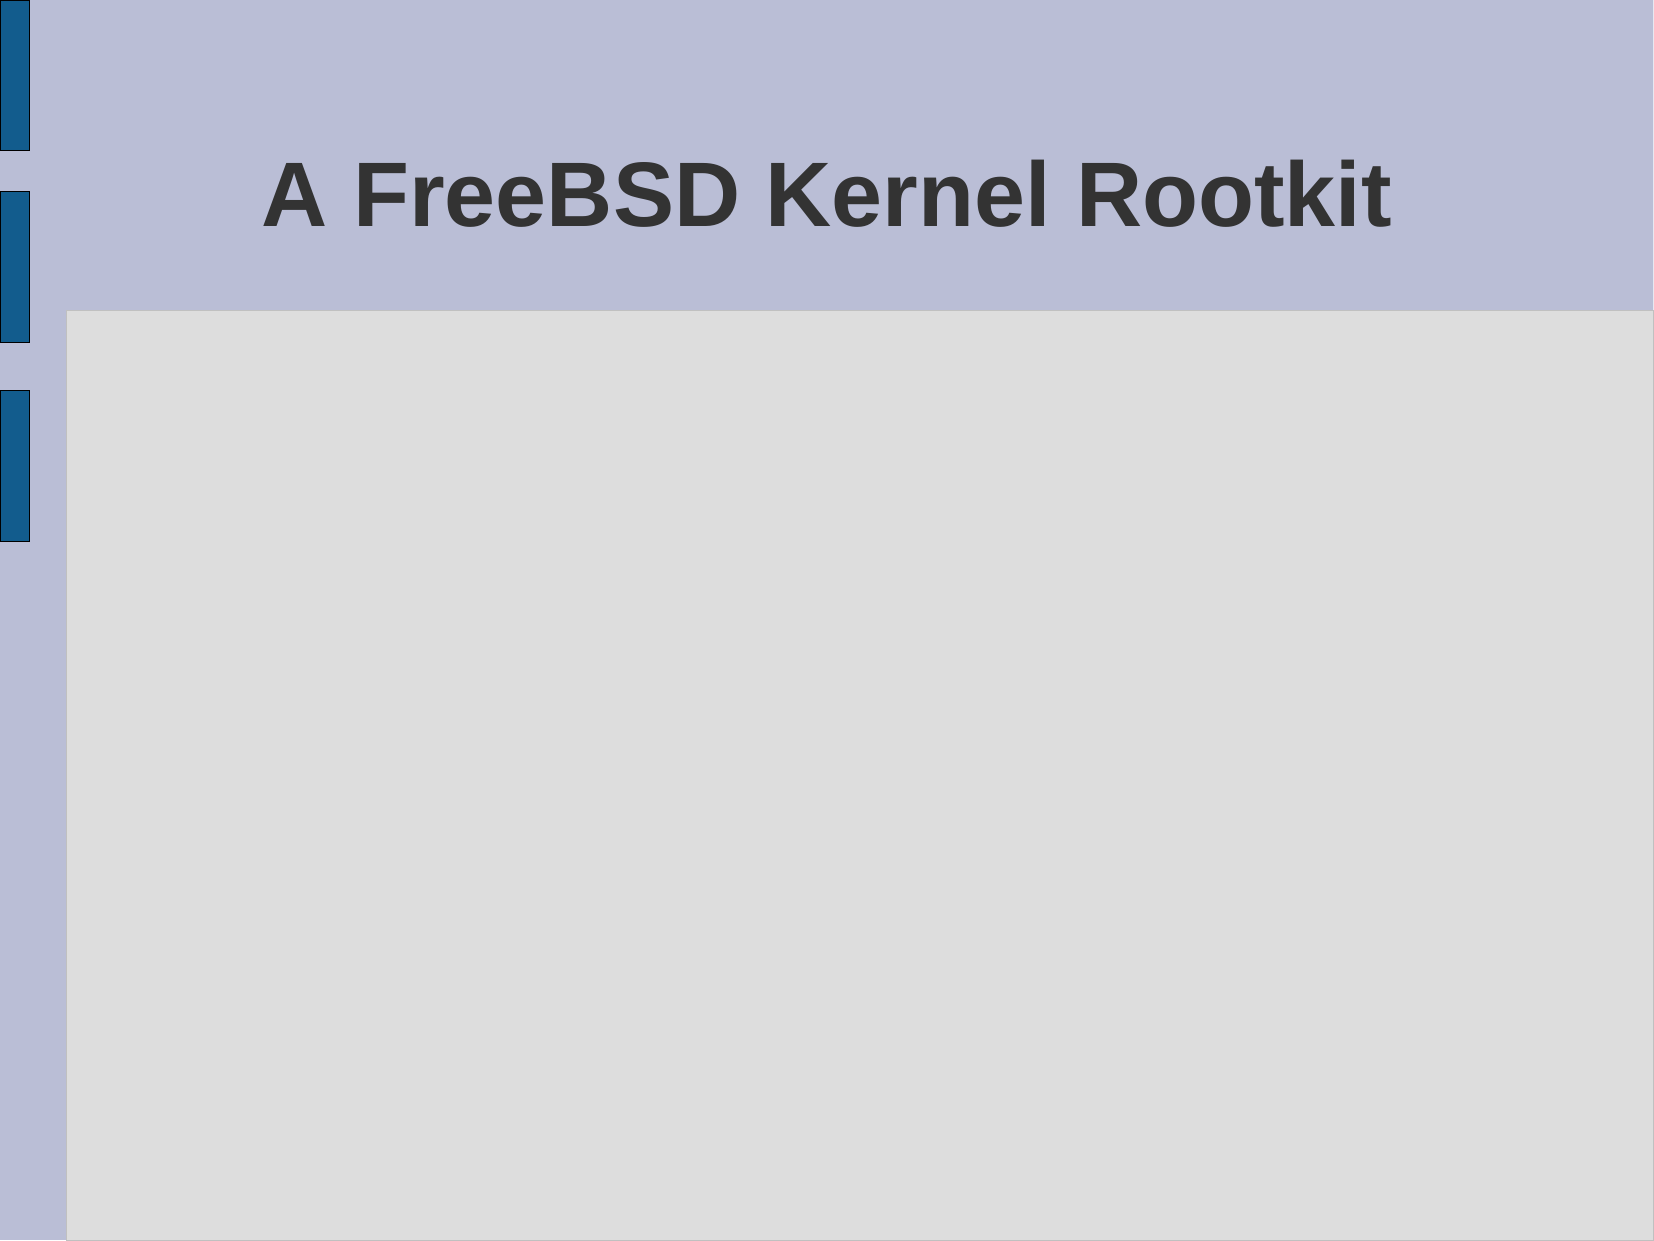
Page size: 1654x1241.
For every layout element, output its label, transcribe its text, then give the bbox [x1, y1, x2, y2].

title A FreeBSD Kernel Rootkit [121, 98, 1534, 291]
